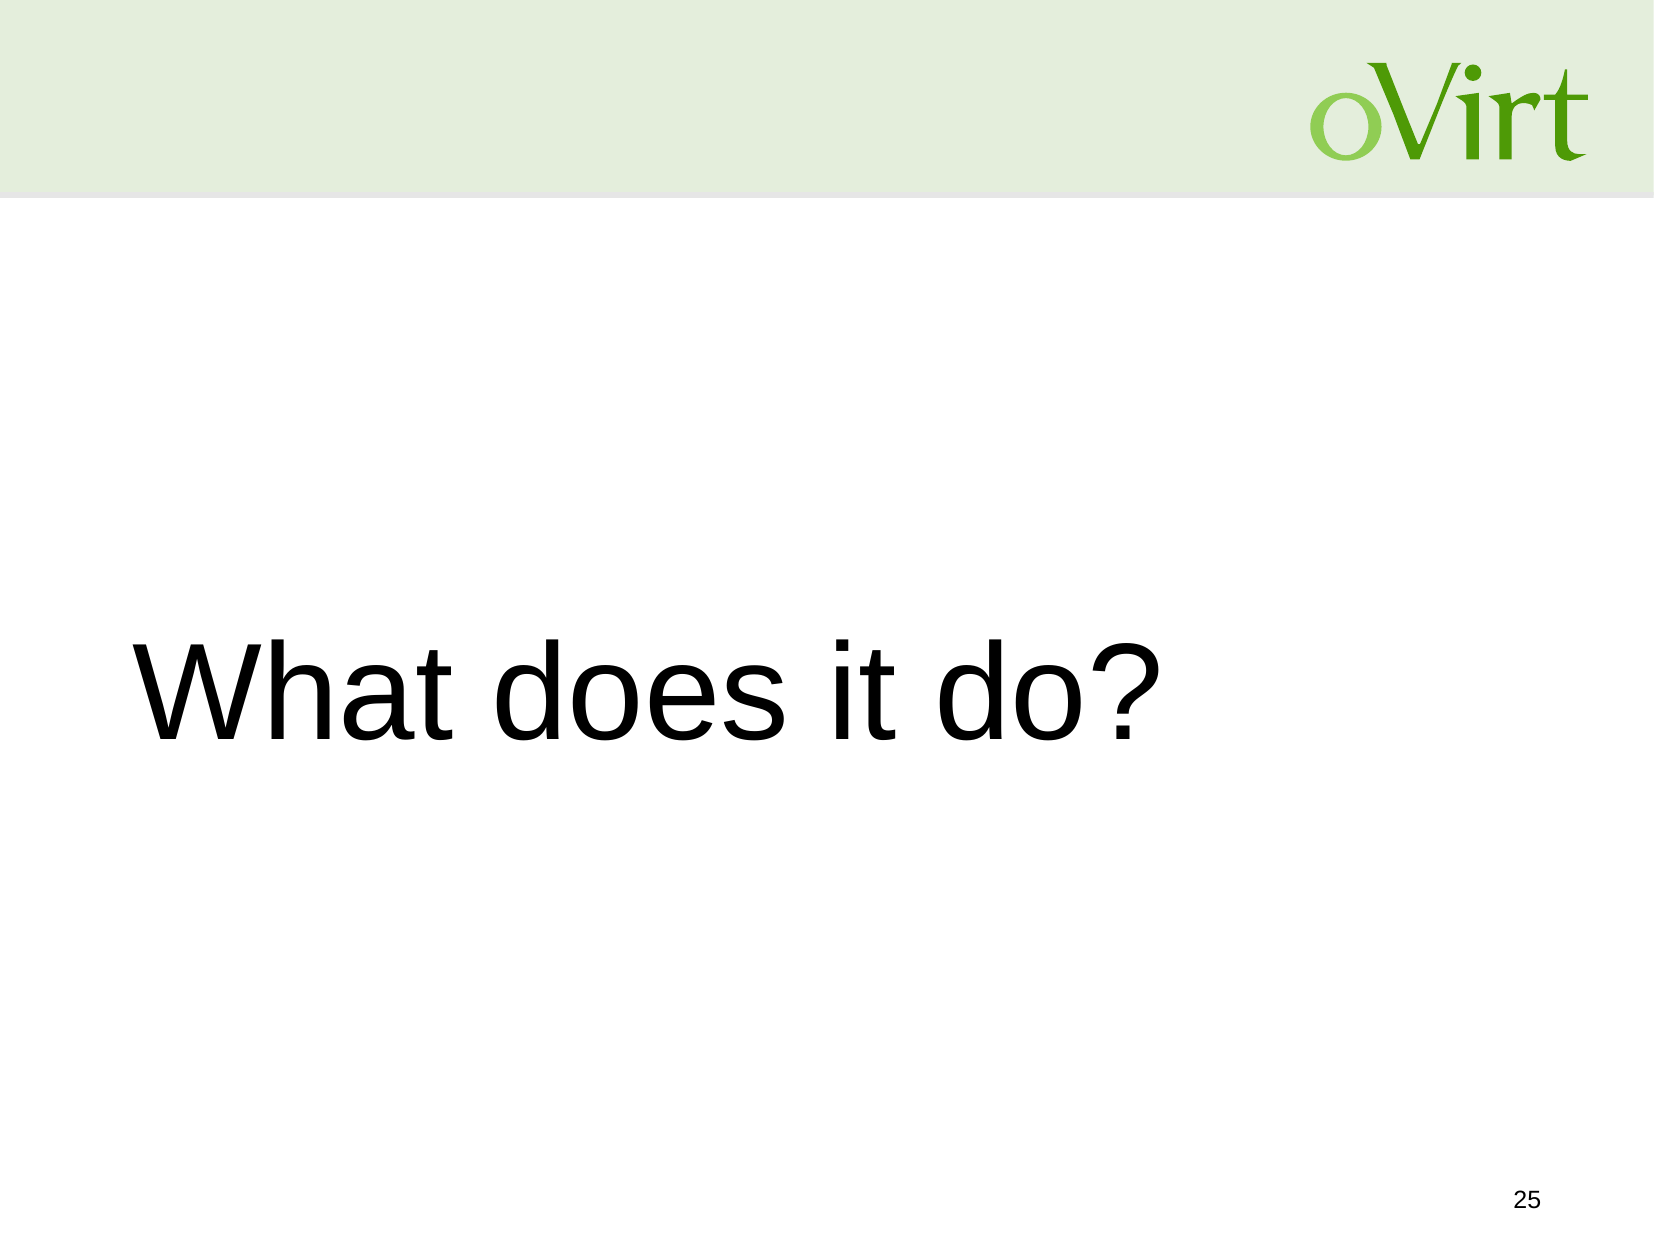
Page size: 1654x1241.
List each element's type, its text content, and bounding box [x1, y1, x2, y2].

list What does it do? [68, 615, 1201, 976]
